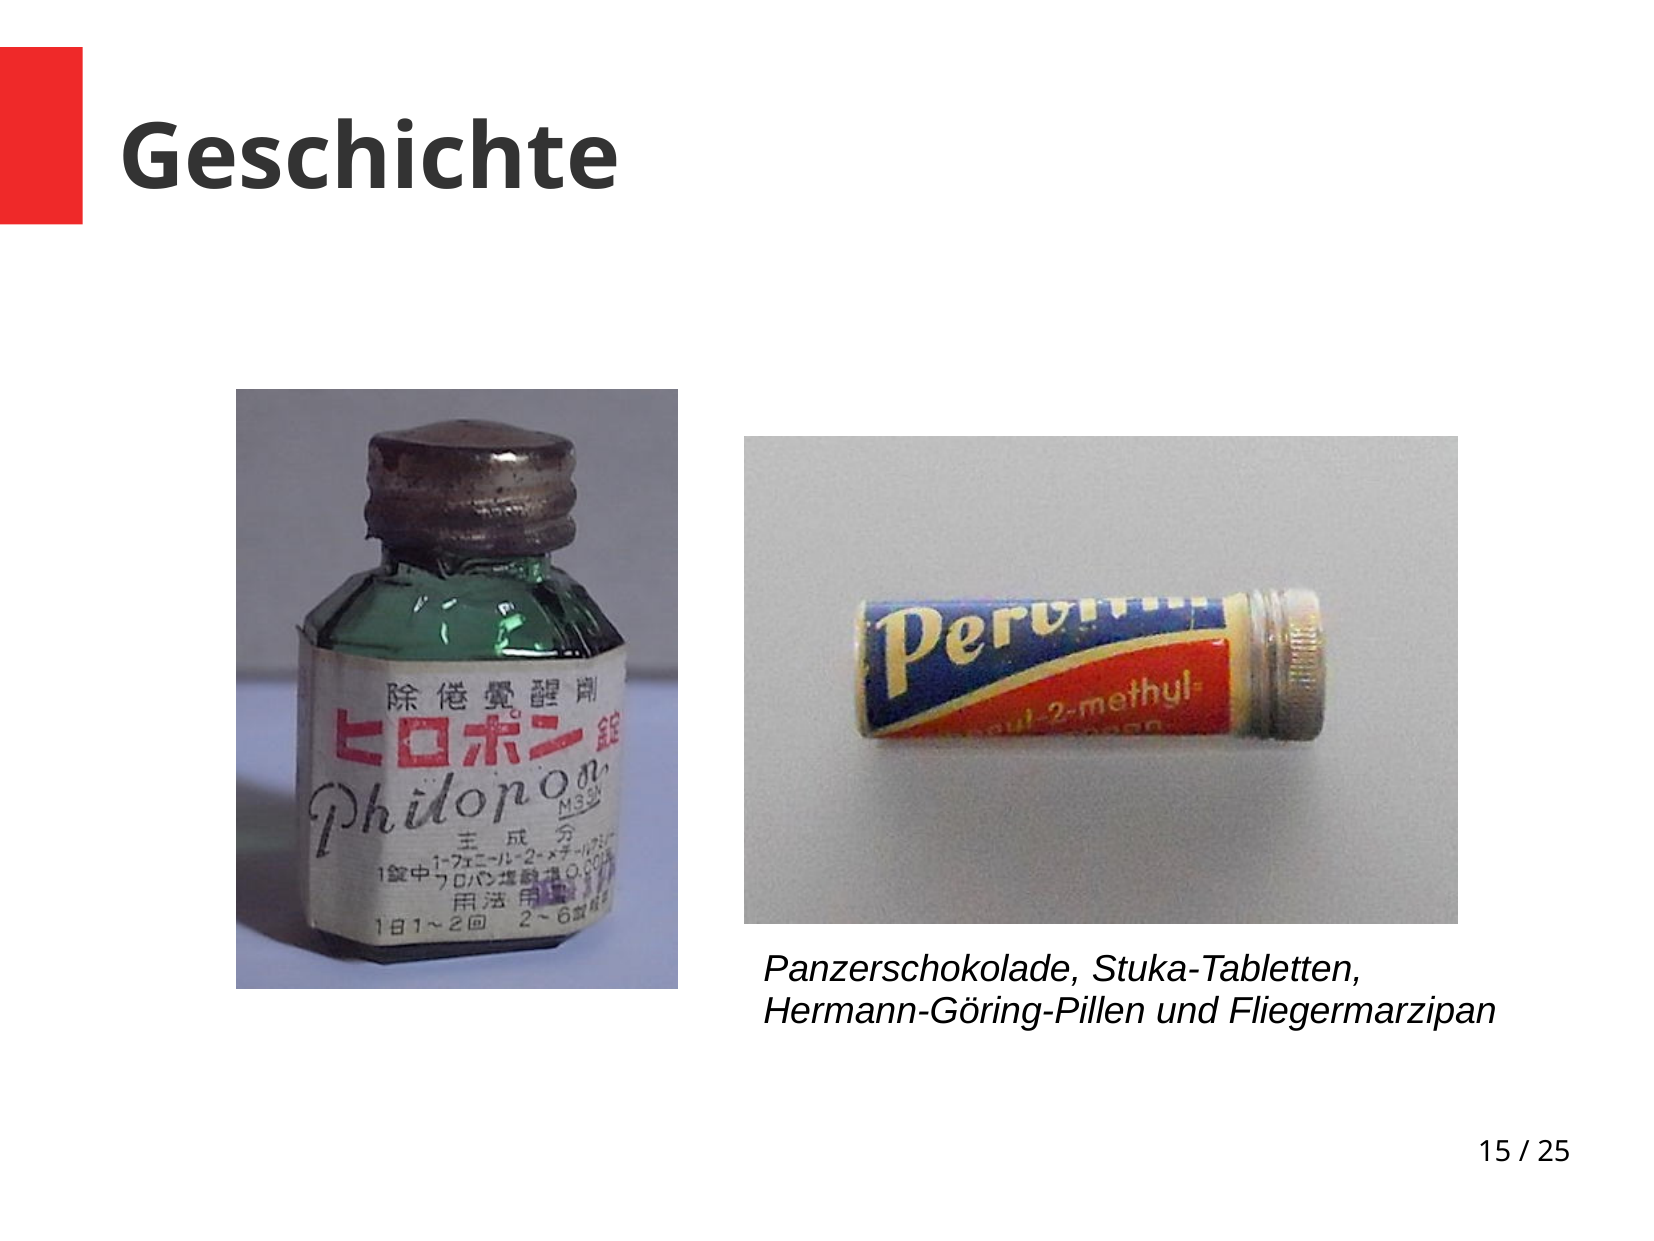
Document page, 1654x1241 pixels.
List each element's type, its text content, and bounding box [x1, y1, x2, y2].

picture [744, 436, 1458, 924]
title Geschichte [118, 49, 1571, 257]
picture [236, 389, 678, 989]
text_box Panzerschokolade, Stuka-Tabletten, Hermann-Göring-Pillen und Fliegermarzipan [748, 940, 1512, 1040]
